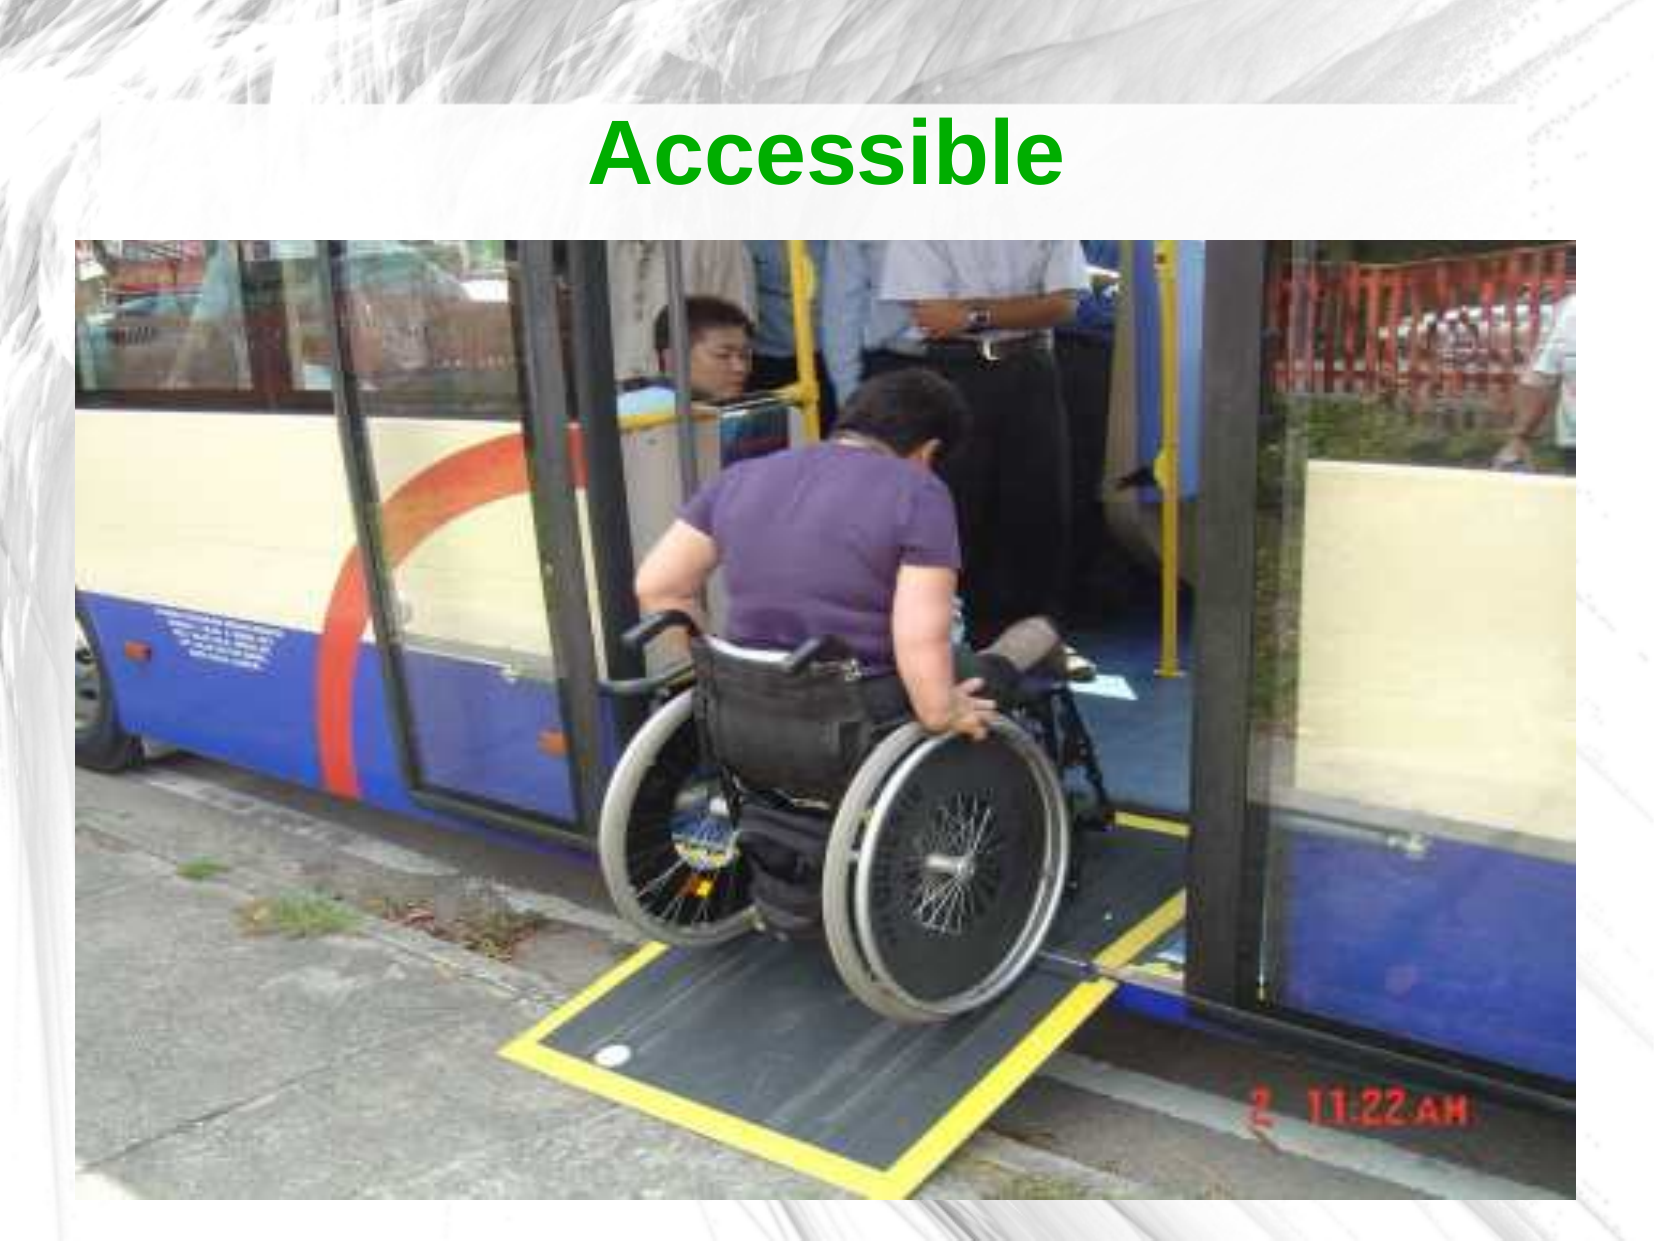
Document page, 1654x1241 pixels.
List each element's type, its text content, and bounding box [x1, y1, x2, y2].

title Accessible [82, 49, 1571, 240]
picture [0, 0, 1654, 1241]
